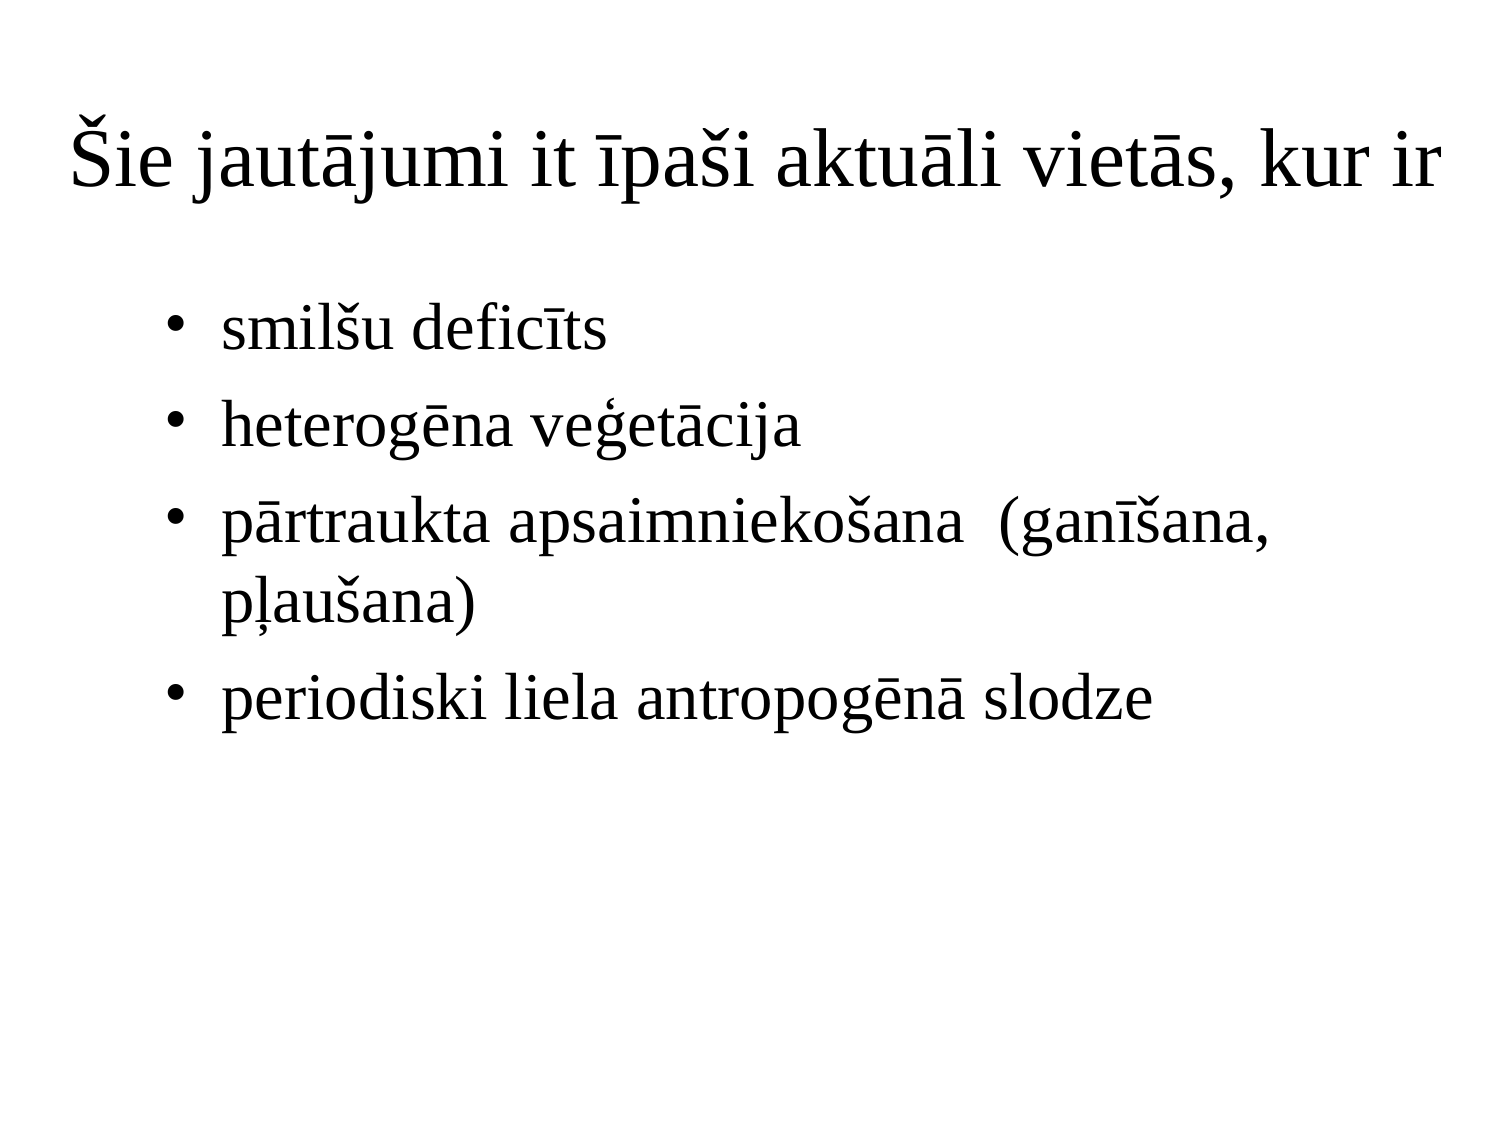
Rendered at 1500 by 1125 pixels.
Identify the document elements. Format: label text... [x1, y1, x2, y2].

title Šie jautājumi it īpaši aktuāli vietās, kur ir [50, 87, 1463, 213]
list smilšu deficīts heterogēna veģetācija pārtraukta apsaimniekošana (ganīšana, pļaušana) periodiski liela antropogēnā slodze [150, 275, 1426, 801]
